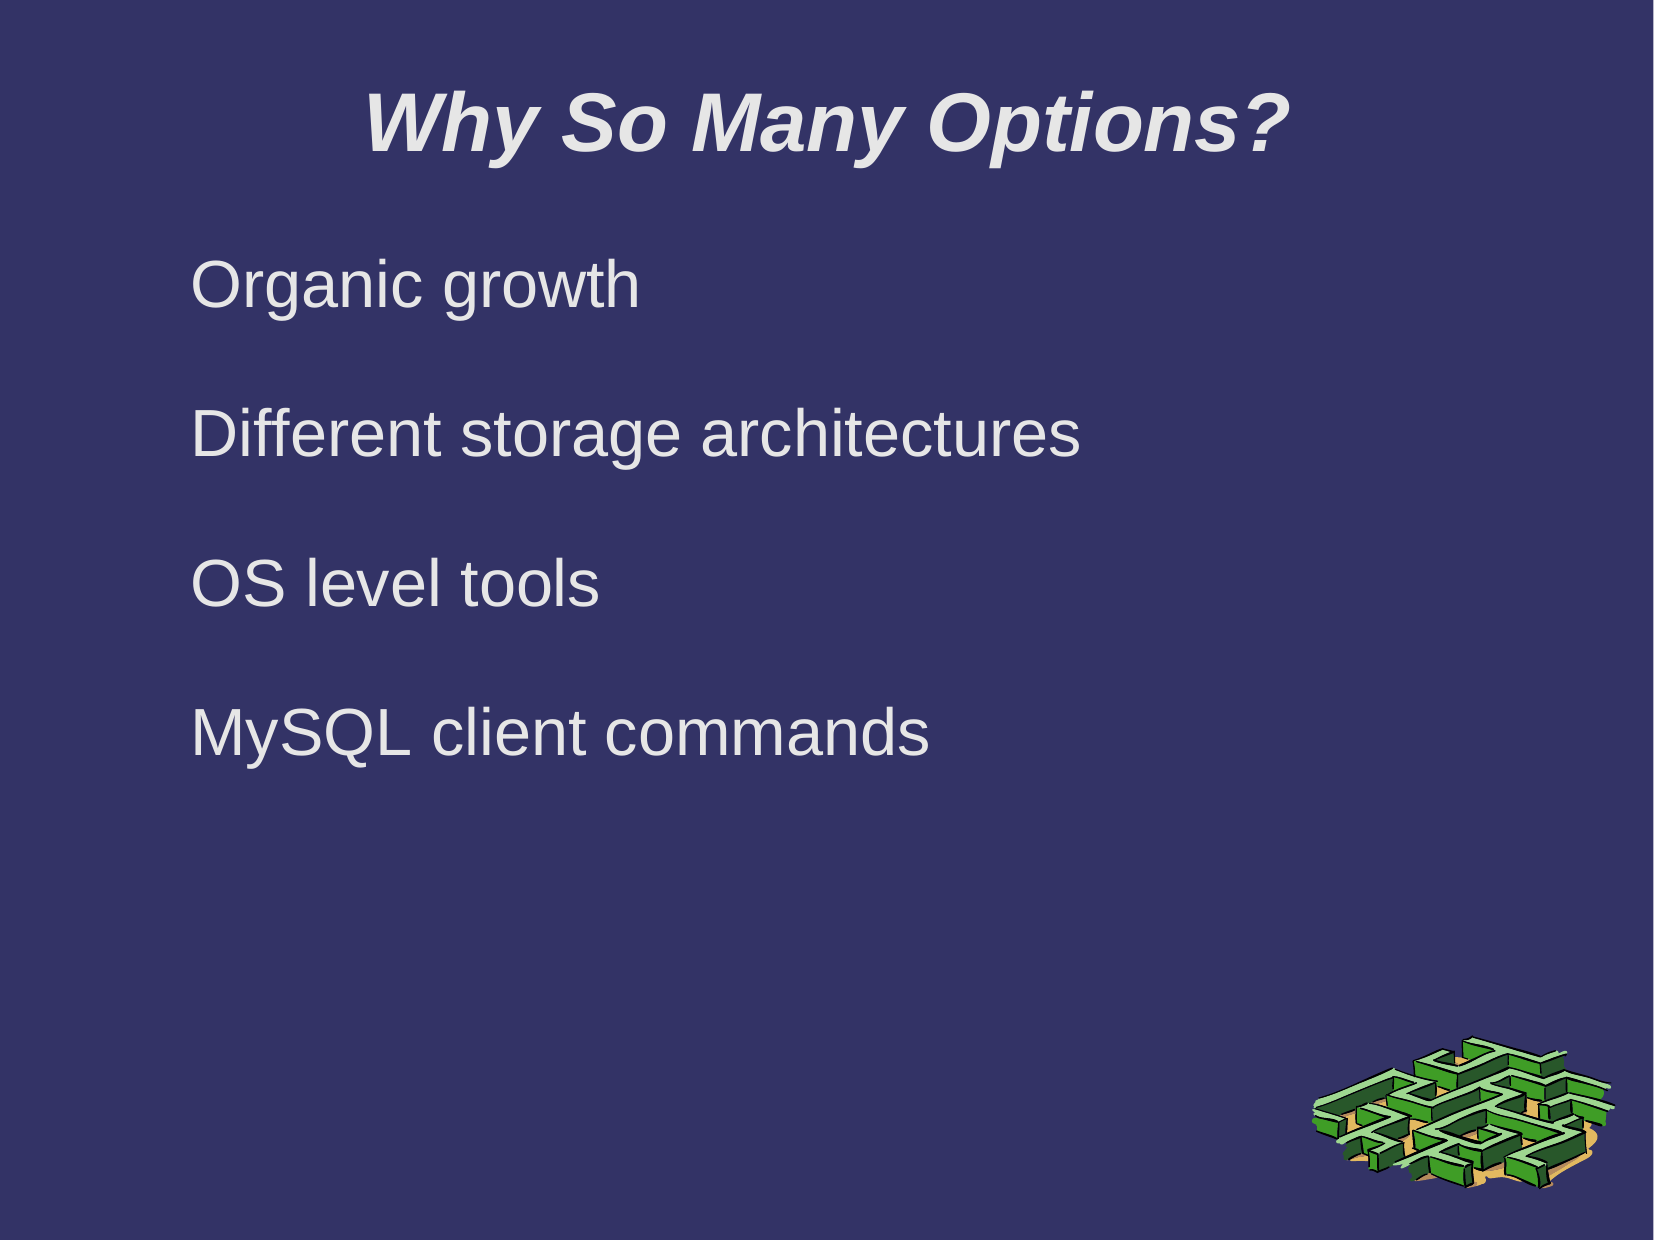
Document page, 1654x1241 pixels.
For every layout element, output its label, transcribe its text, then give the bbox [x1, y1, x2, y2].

title Why So Many Options? [121, 19, 1534, 227]
list Organic growth Different storage architectures OS level tools MySQL client commands [178, 246, 1570, 1029]
